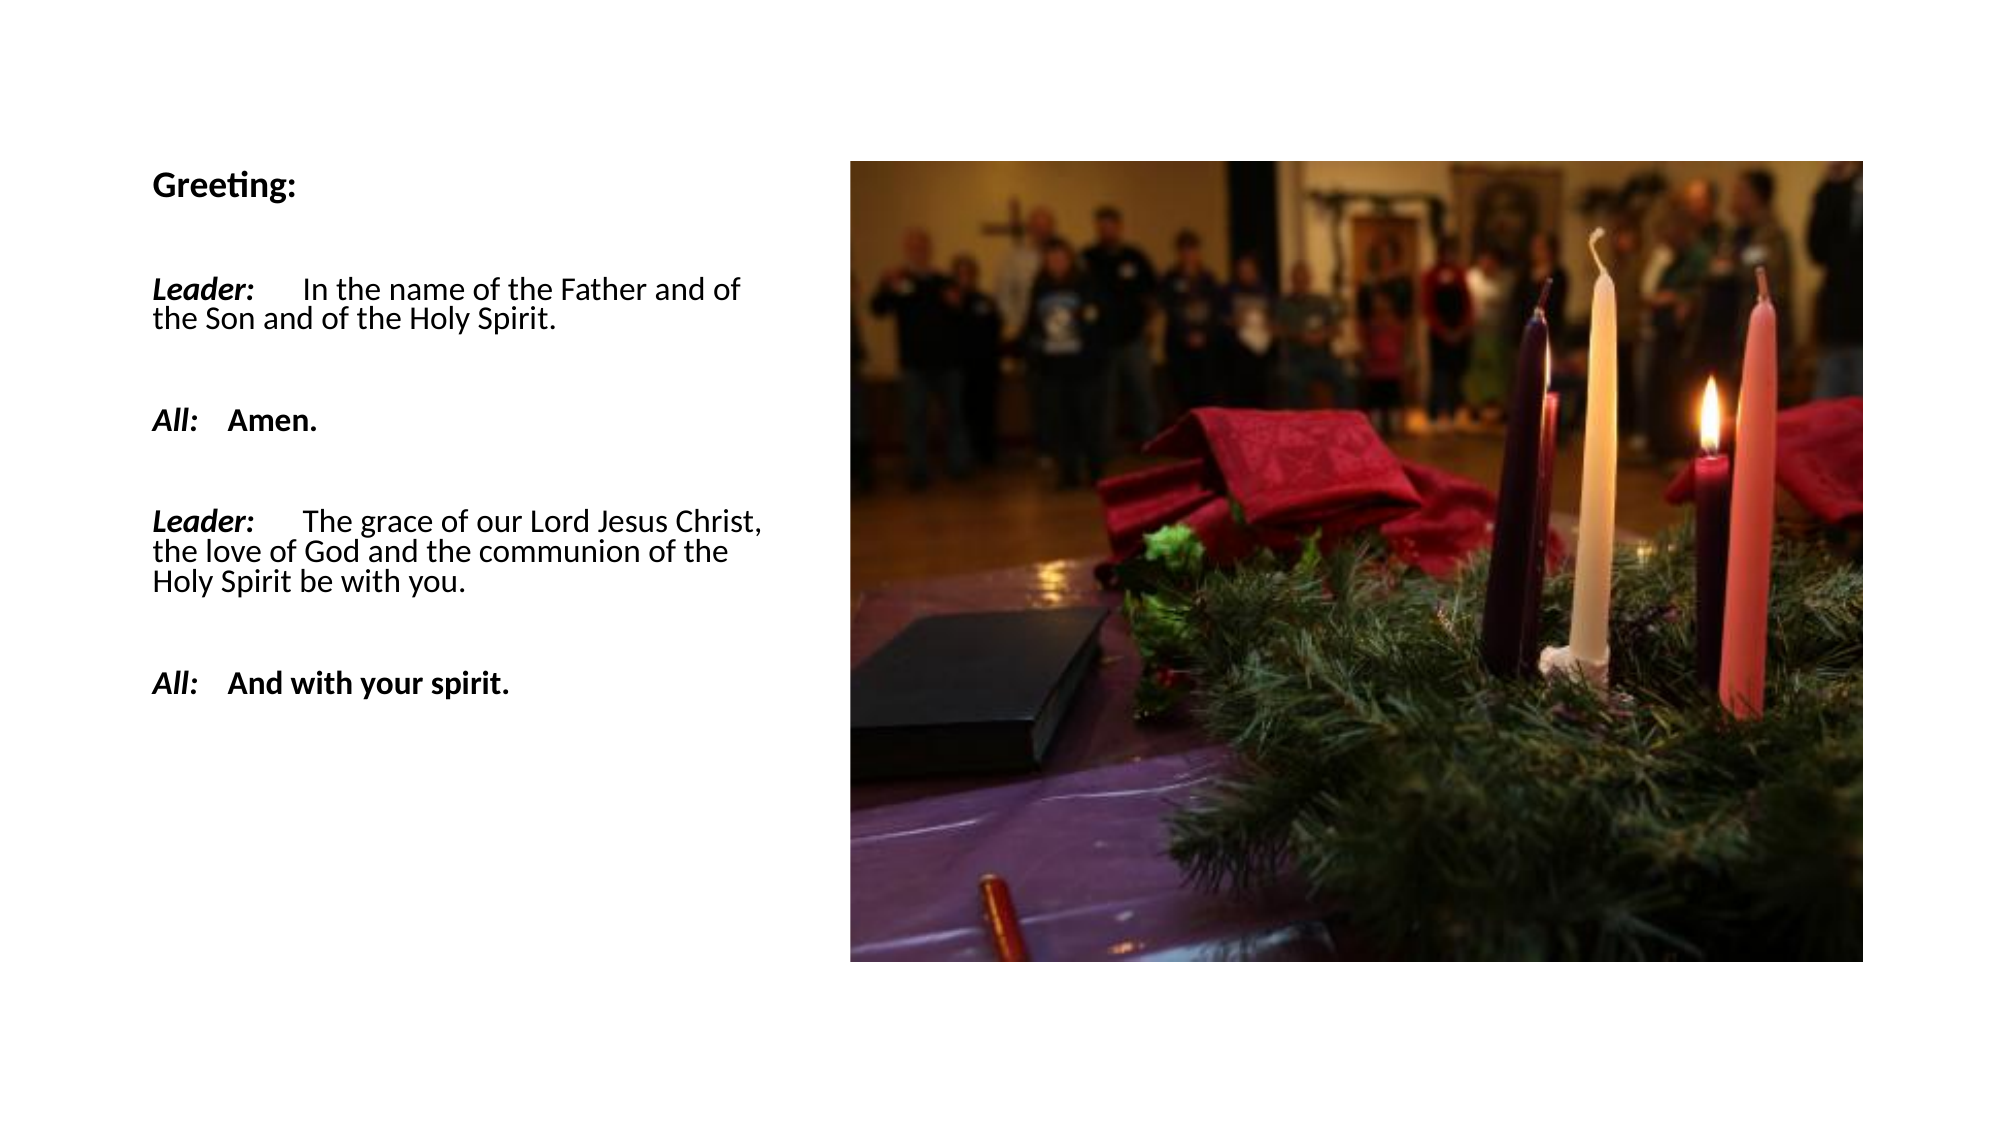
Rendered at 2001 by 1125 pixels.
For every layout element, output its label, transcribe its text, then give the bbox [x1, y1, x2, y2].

list Greeting: Leader: In the name of the Father and of the Son and of the Holy Spirit. All: Amen. Leader: The grace of our Lord Jesus Christ, the love of God and the communion of the Holy Spirit be with you. All: And with your spirit. [137, 163, 783, 963]
picture [850, 161, 1863, 962]
